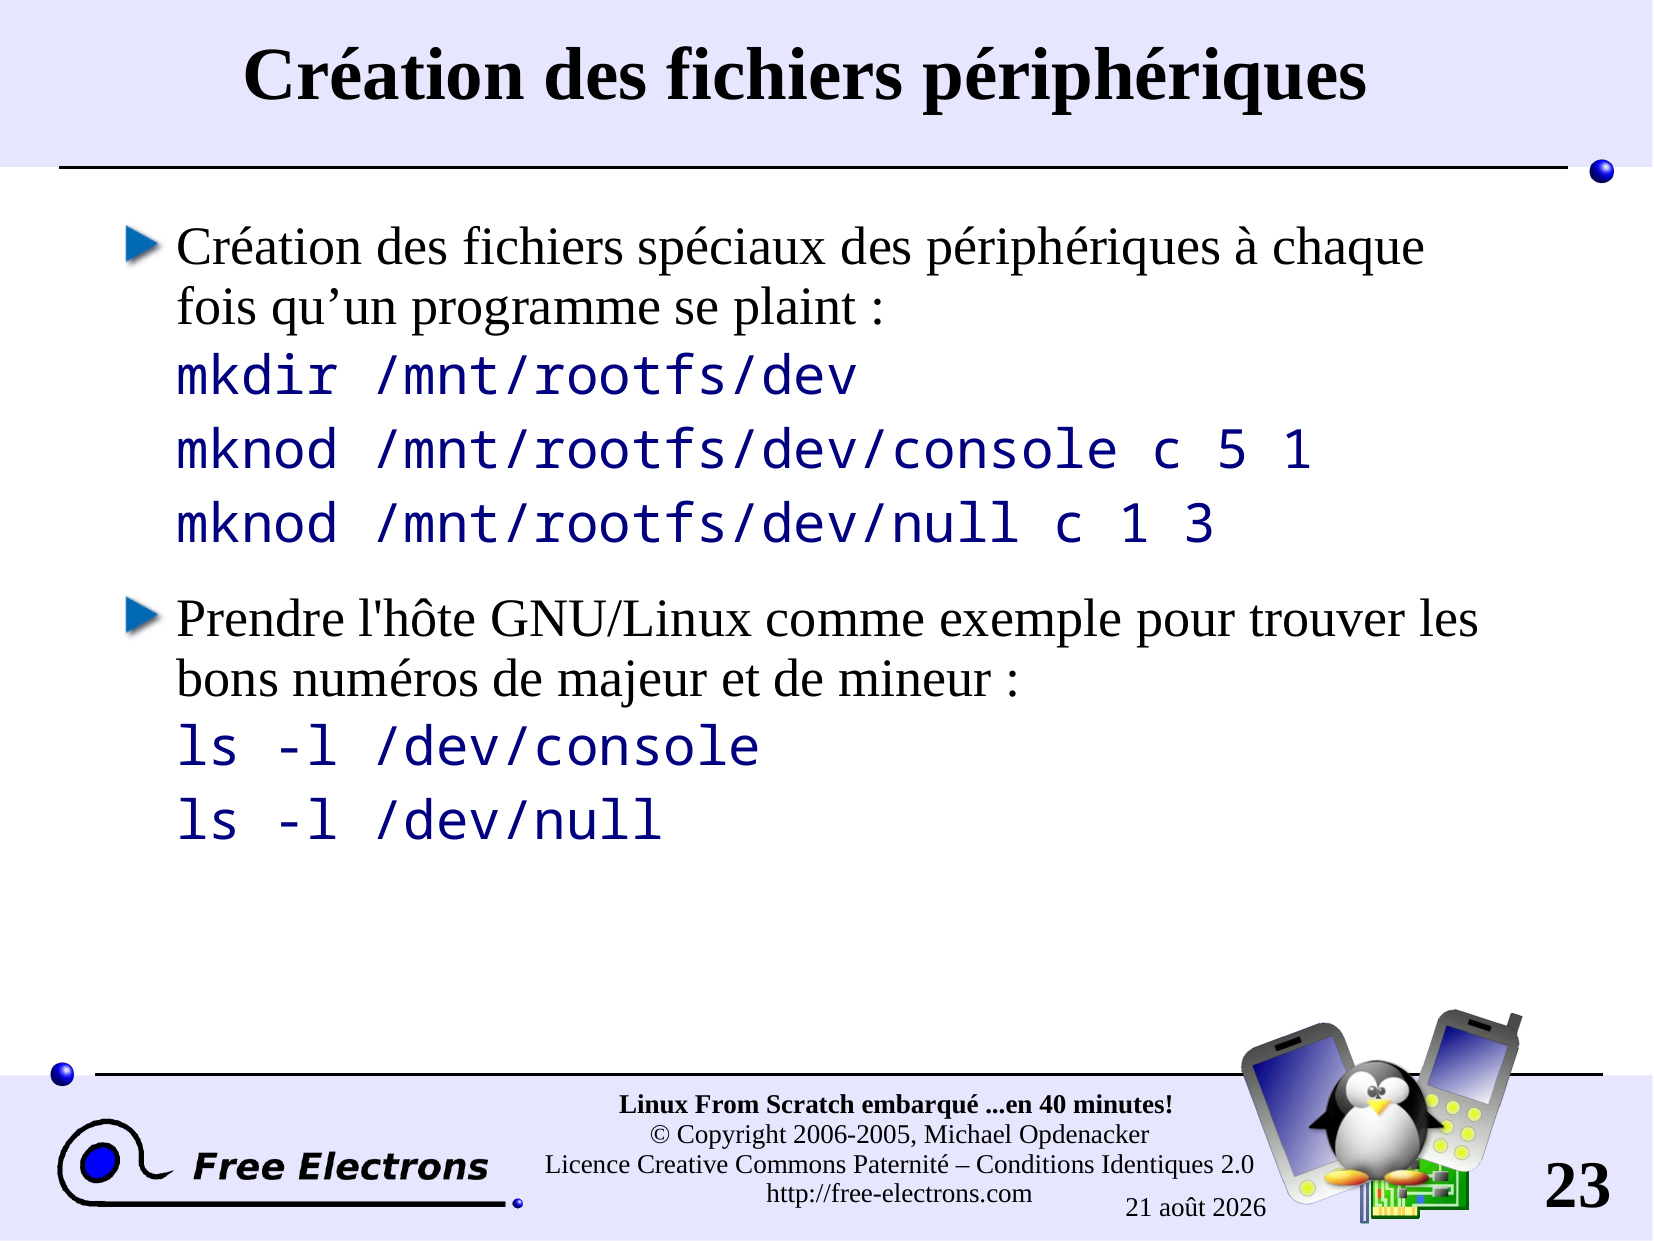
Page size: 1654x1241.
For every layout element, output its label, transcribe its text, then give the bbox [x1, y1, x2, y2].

picture [50, 1108, 527, 1216]
list Création des fichiers spéciaux des périphériques à chaque fois qu’un programme se plaint : mkdir /mnt/rootfs/dev mknod /mnt/rootfs/dev/console c 5 1 mknod /mnt/rootfs/dev/null c 1 3 Prendre l'hôte GNU/Linux comme exemple pour trouver les bons numéros de majeur et de mineur : ls -l /dev/console ls -l /dev/null [105, 216, 1518, 1067]
title Création des fichiers périphériques [60, 25, 1551, 124]
picture [1231, 1008, 1537, 1241]
